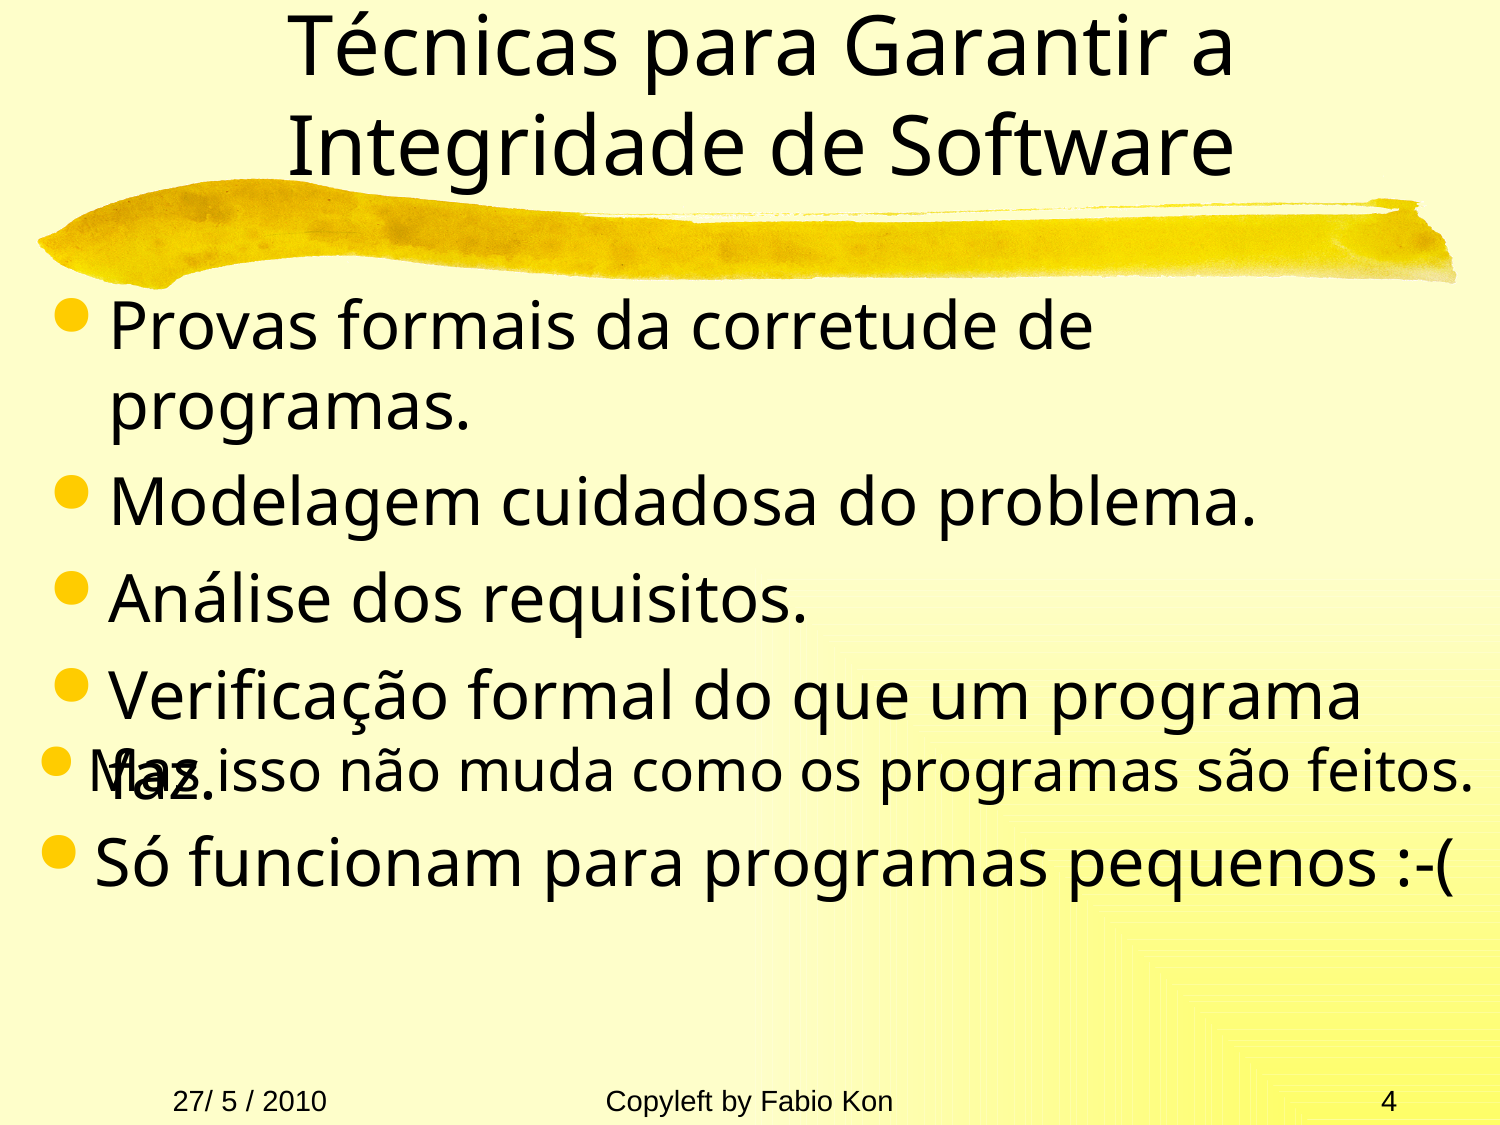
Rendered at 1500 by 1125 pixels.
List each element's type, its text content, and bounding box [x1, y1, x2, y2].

text_box Mas isso não muda como os programas são feitos. Só funcionam para programas pequenos :-( [24, 725, 1500, 908]
title Técnicas para Garantir a Integridade de Software [125, 0, 1401, 200]
picture [24, 174, 1463, 297]
list Provas formais da corretude de programas. Modelagem cuidadosa do problema. Análise dos requisitos. Verificação formal do que um programa faz. [37, 274, 1463, 676]
